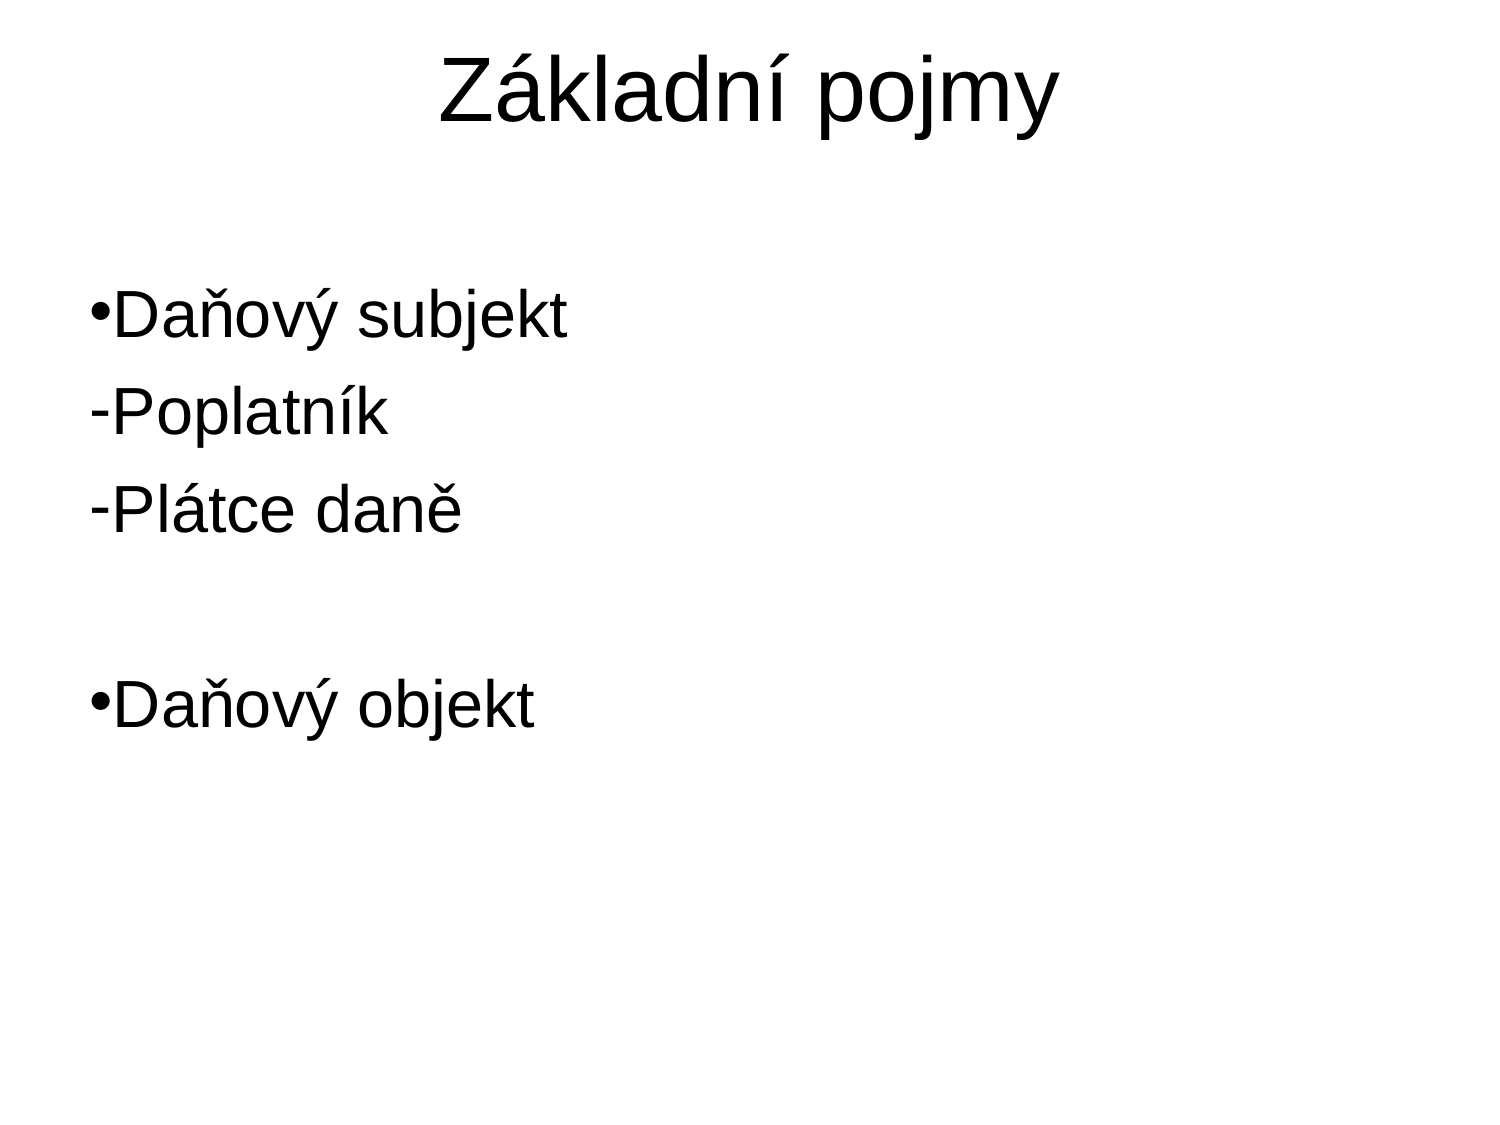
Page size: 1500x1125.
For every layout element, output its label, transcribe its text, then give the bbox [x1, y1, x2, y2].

list Daňový subjekt Poplatník Plátce daně Daňový objekt [75, 262, 1425, 1005]
title Základní pojmy [75, 21, 1425, 257]
